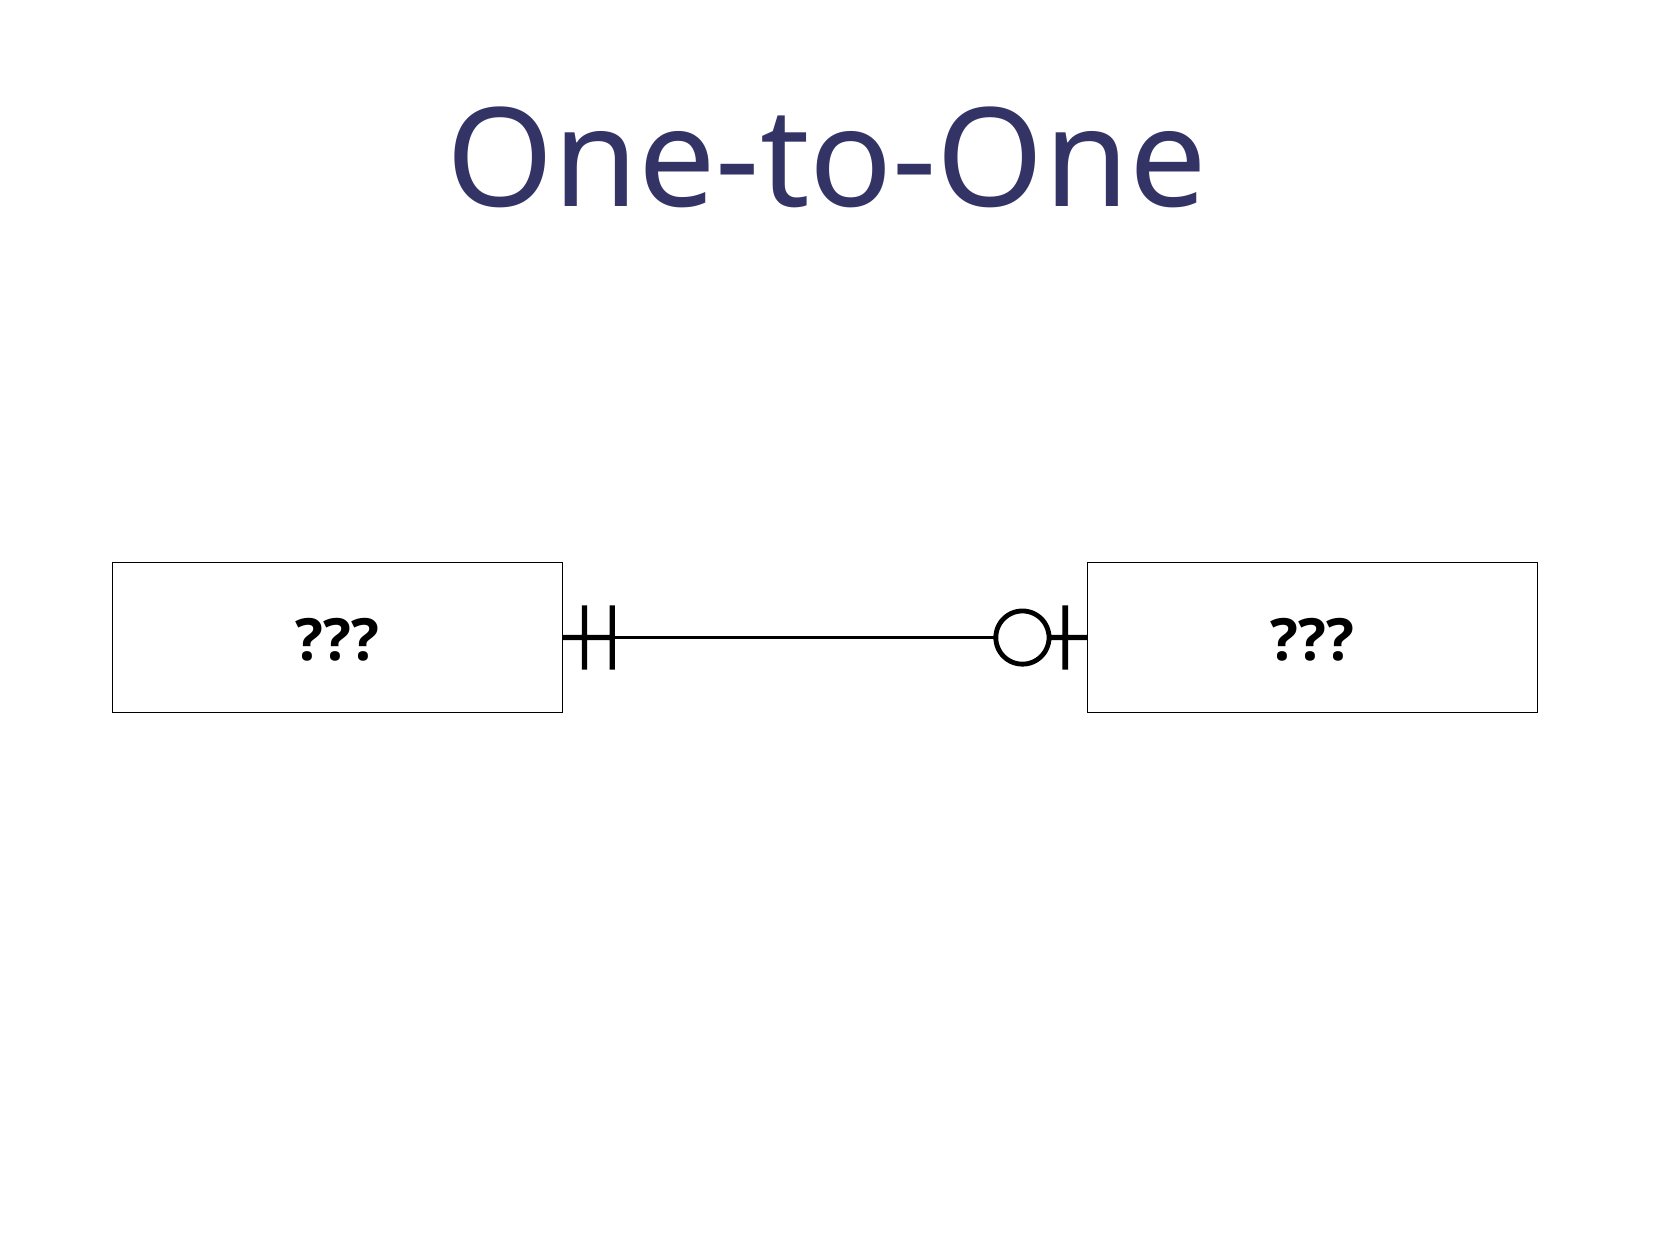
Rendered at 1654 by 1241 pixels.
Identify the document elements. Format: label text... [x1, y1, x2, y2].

text_box ??? [1087, 562, 1538, 713]
text_box ??? [112, 562, 563, 713]
title One-to-One [82, 56, 1571, 250]
